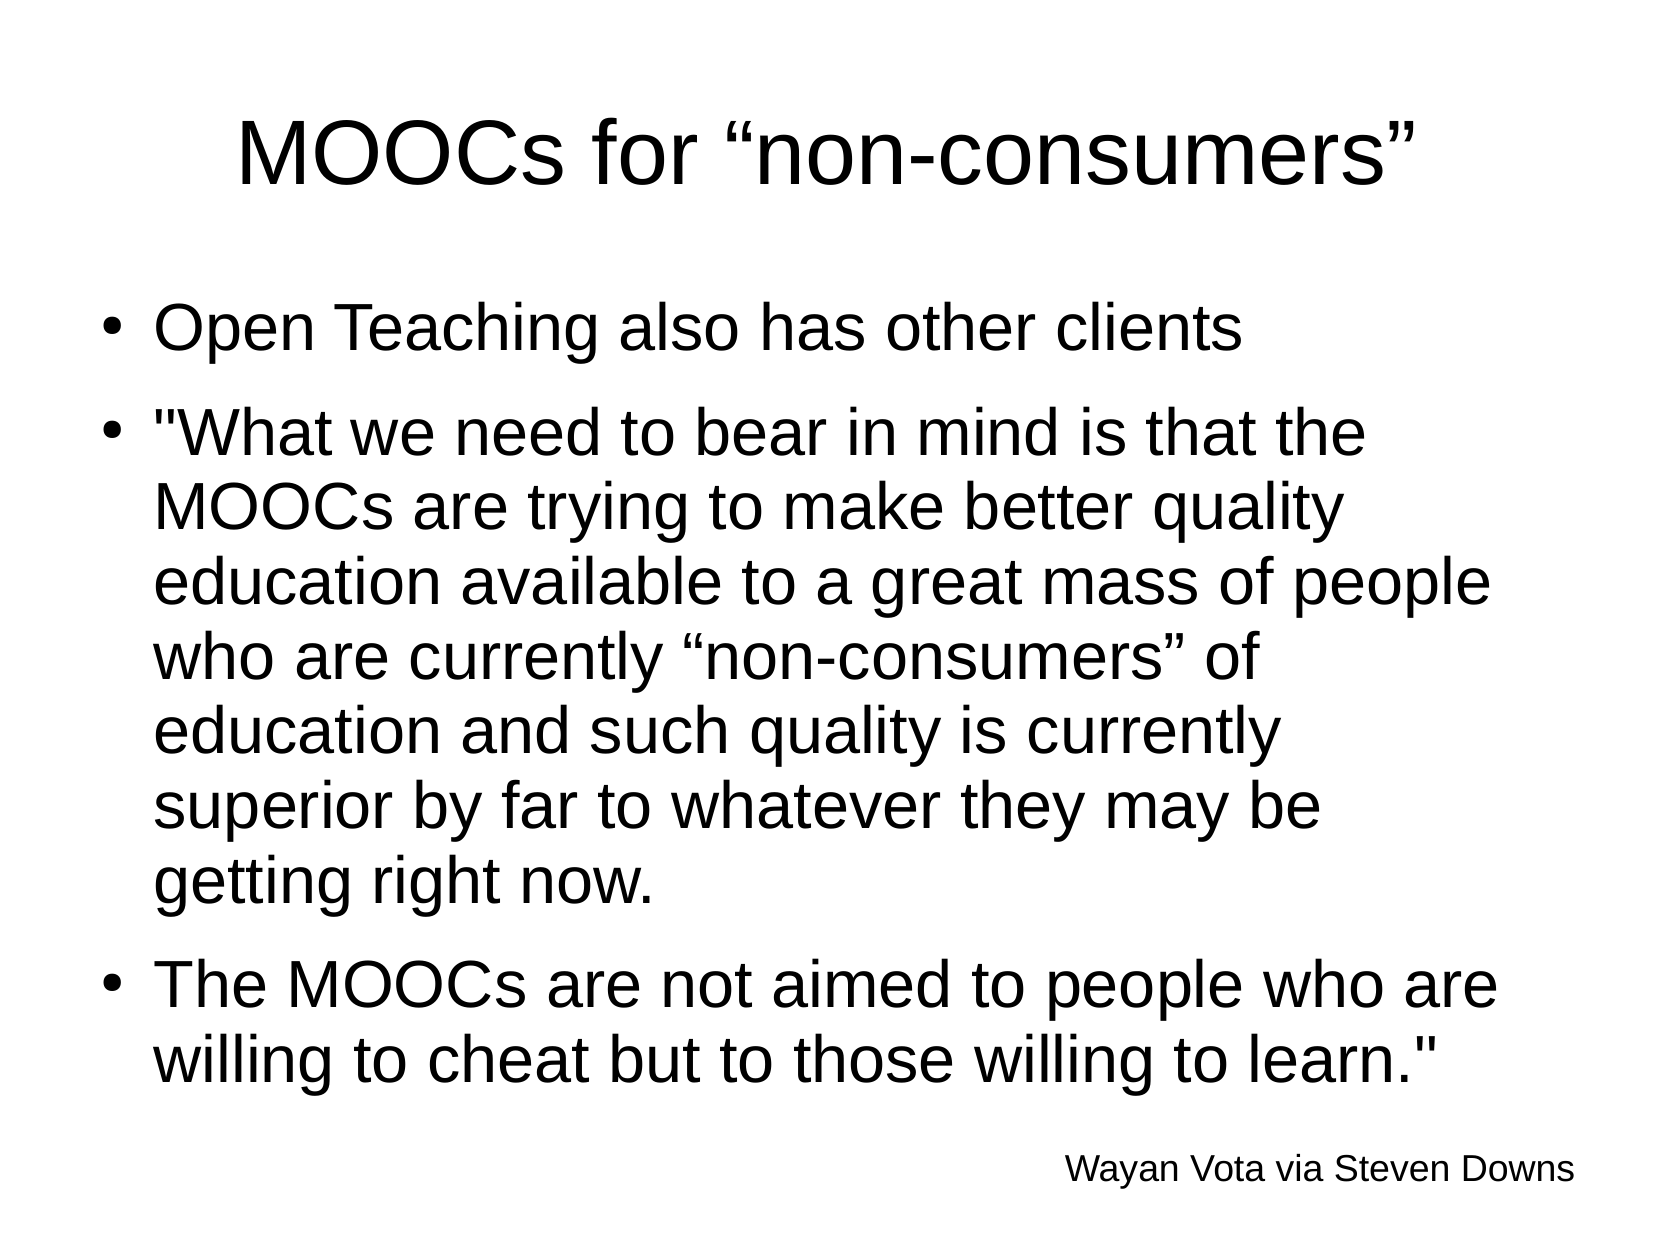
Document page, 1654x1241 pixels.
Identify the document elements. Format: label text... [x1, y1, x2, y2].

text_box Wayan Vota via Steven Downs [1050, 1140, 1589, 1197]
list Open Teaching also has other clients "What we need to bear in mind is that the MOOCs are trying to make better quality education available to a great mass of people who are currently “non-consumers” of education and such quality is currently superior by far to whatever they may be getting right now. The MOOCs are not aimed to people who are willing to cheat but to those willing to learn." [82, 290, 1538, 1126]
title MOOCs for “non-consumers” [82, 49, 1571, 257]
